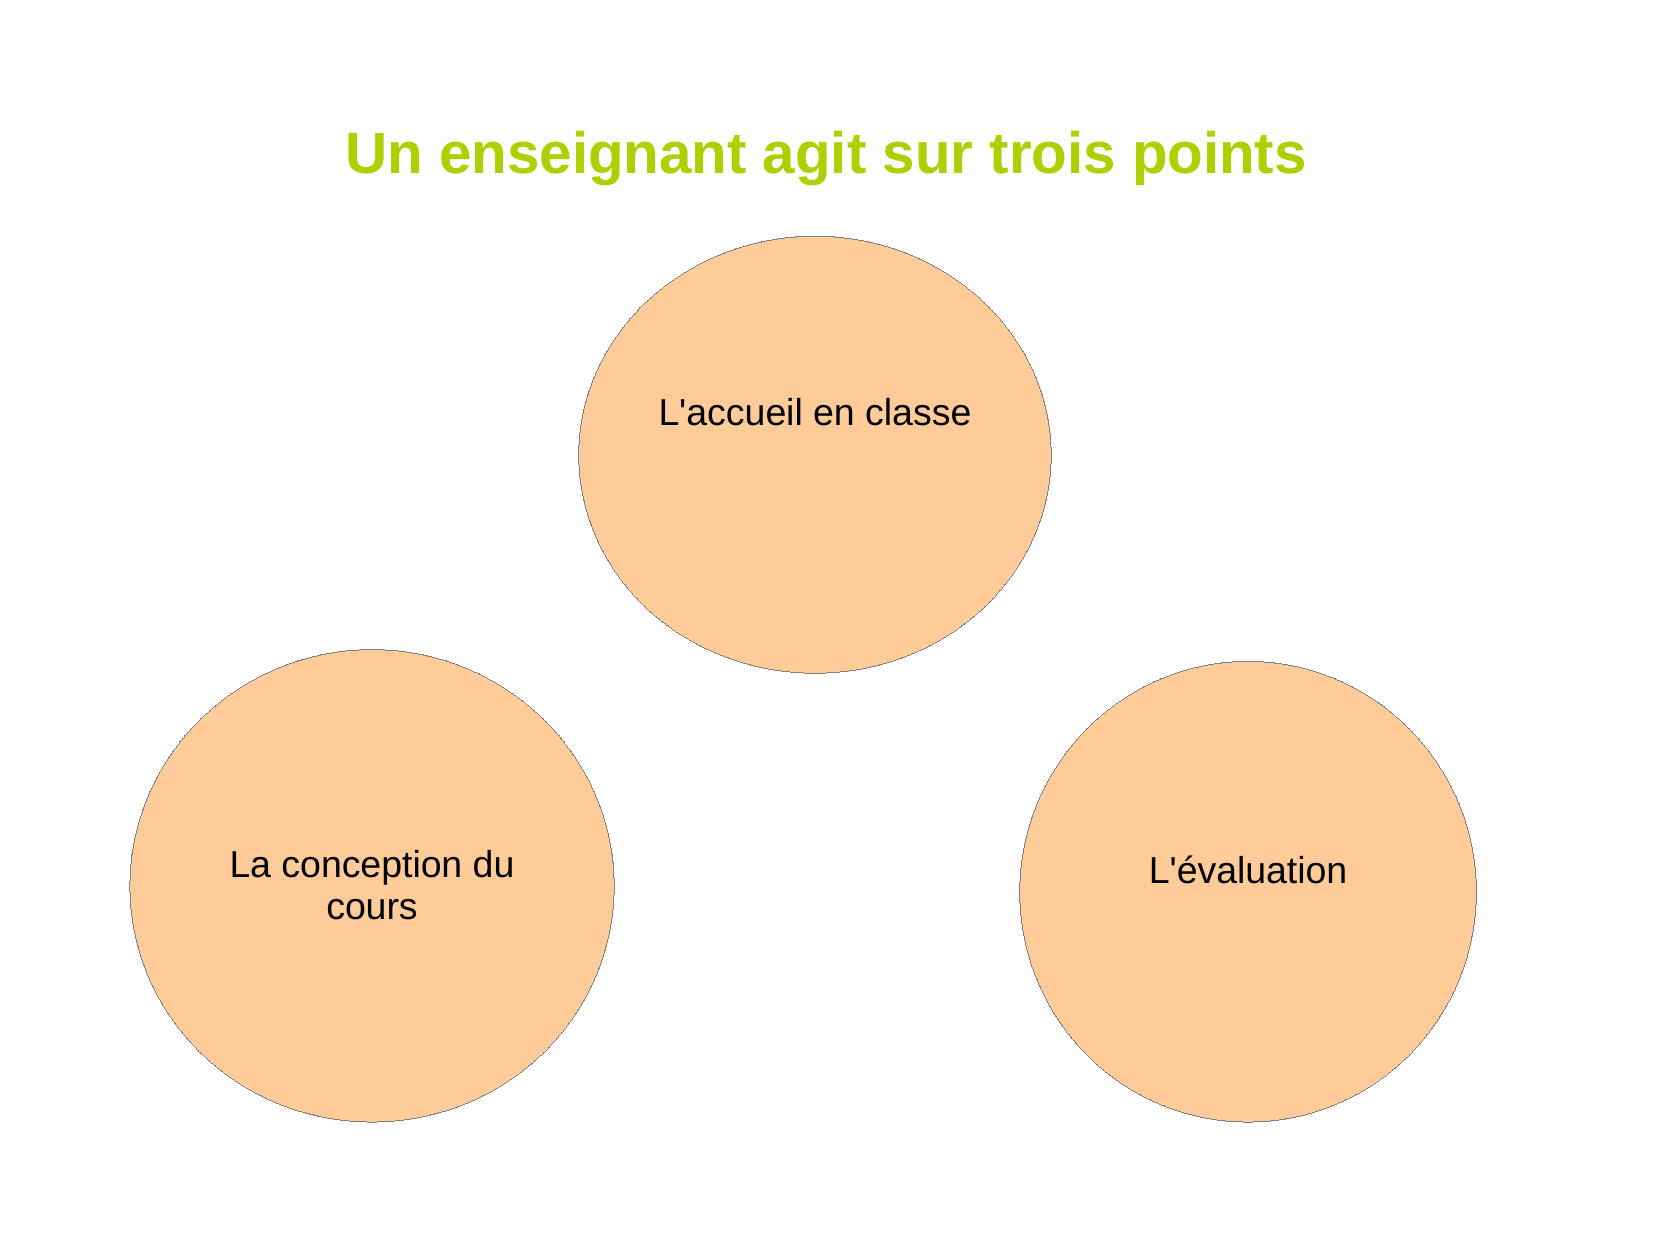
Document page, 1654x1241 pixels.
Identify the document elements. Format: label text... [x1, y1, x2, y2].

text_box La conception du cours [129, 649, 615, 1123]
title Un enseignant agit sur trois points [82, 49, 1571, 257]
text_box L'évaluation [1019, 661, 1477, 1123]
text_box L'accueil en classe [578, 236, 1052, 674]
